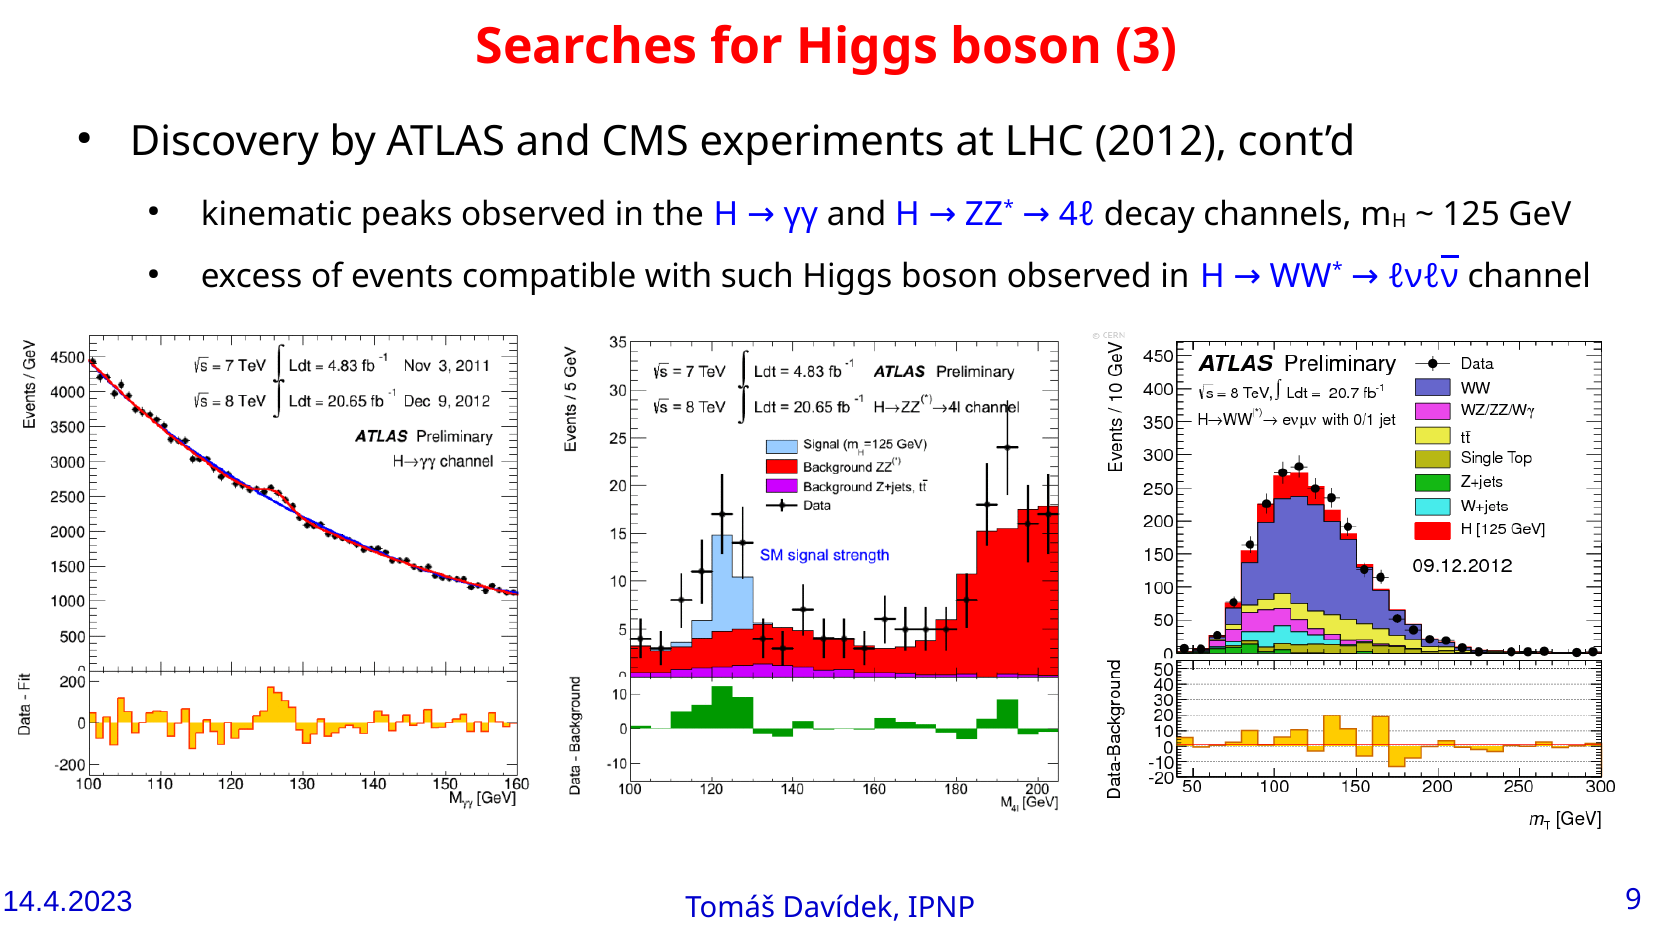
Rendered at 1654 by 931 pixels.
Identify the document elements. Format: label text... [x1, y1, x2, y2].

title Searches for Higgs boson (3) [82, 0, 1571, 89]
picture [1092, 318, 1618, 844]
list Discovery by ATLAS and CMS experiments at LHC (2012), cont’d kinematic peaks observed in the H → γγ and H → ZZ* → 4ℓ decay channels, mH ~ 125 GeV excess of events compatible with such Higgs boson observed in H → WW* → ℓνℓν channel [59, 110, 1625, 651]
picture [2, 318, 1085, 850]
